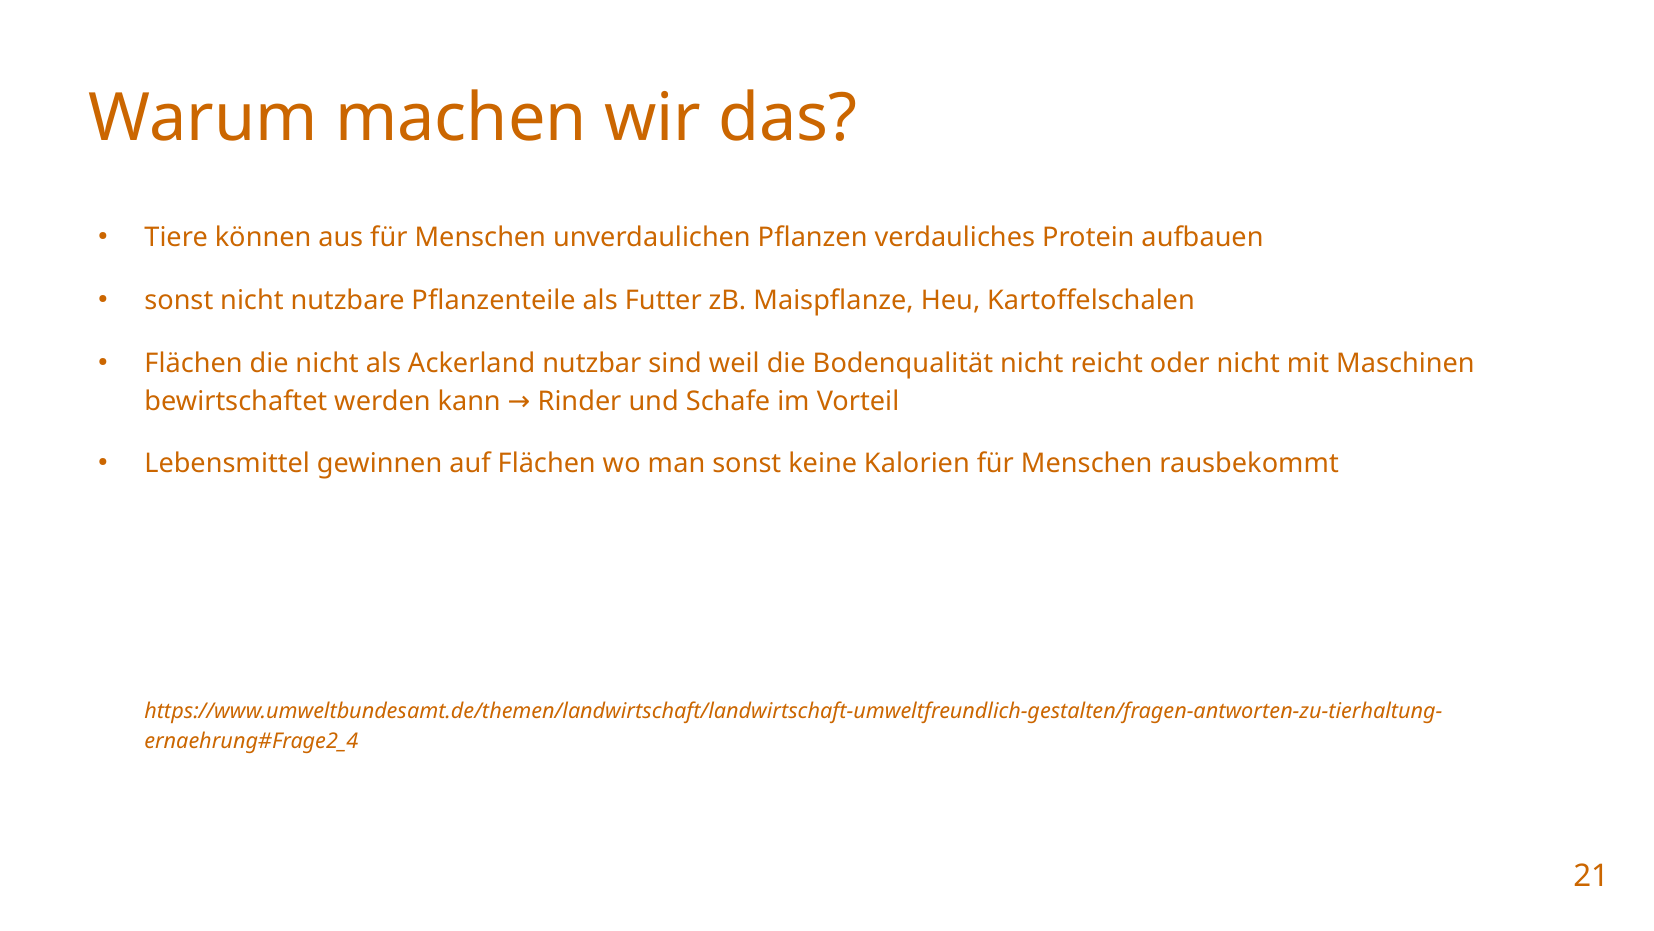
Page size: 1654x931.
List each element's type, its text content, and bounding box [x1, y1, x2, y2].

list Tiere können aus für Menschen unverdaulichen Pflanzen verdauliches Protein aufbauen sonst nicht nutzbare Pflanzenteile als Futter zB. Maispflanze, Heu, Kartoffelschalen Flächen die nicht als Ackerland nutzbar sind weil die Bodenqualität nicht reicht oder nicht mit Maschinen bewirtschaftet werden kann → Rinder und Schafe im Vorteil Lebensmittel gewinnen auf Flächen wo man sonst keine Kalorien für Menschen rausbekommt https://www.umweltbundesamt.de/themen/landwirtschaft/landwirtschaft-umweltfreundlich-gestalten/fragen-antworten-zu-tierhaltung-ernaehrung#Frage2_4 [82, 217, 1571, 758]
title Warum machen wir das? [88, 37, 1489, 193]
